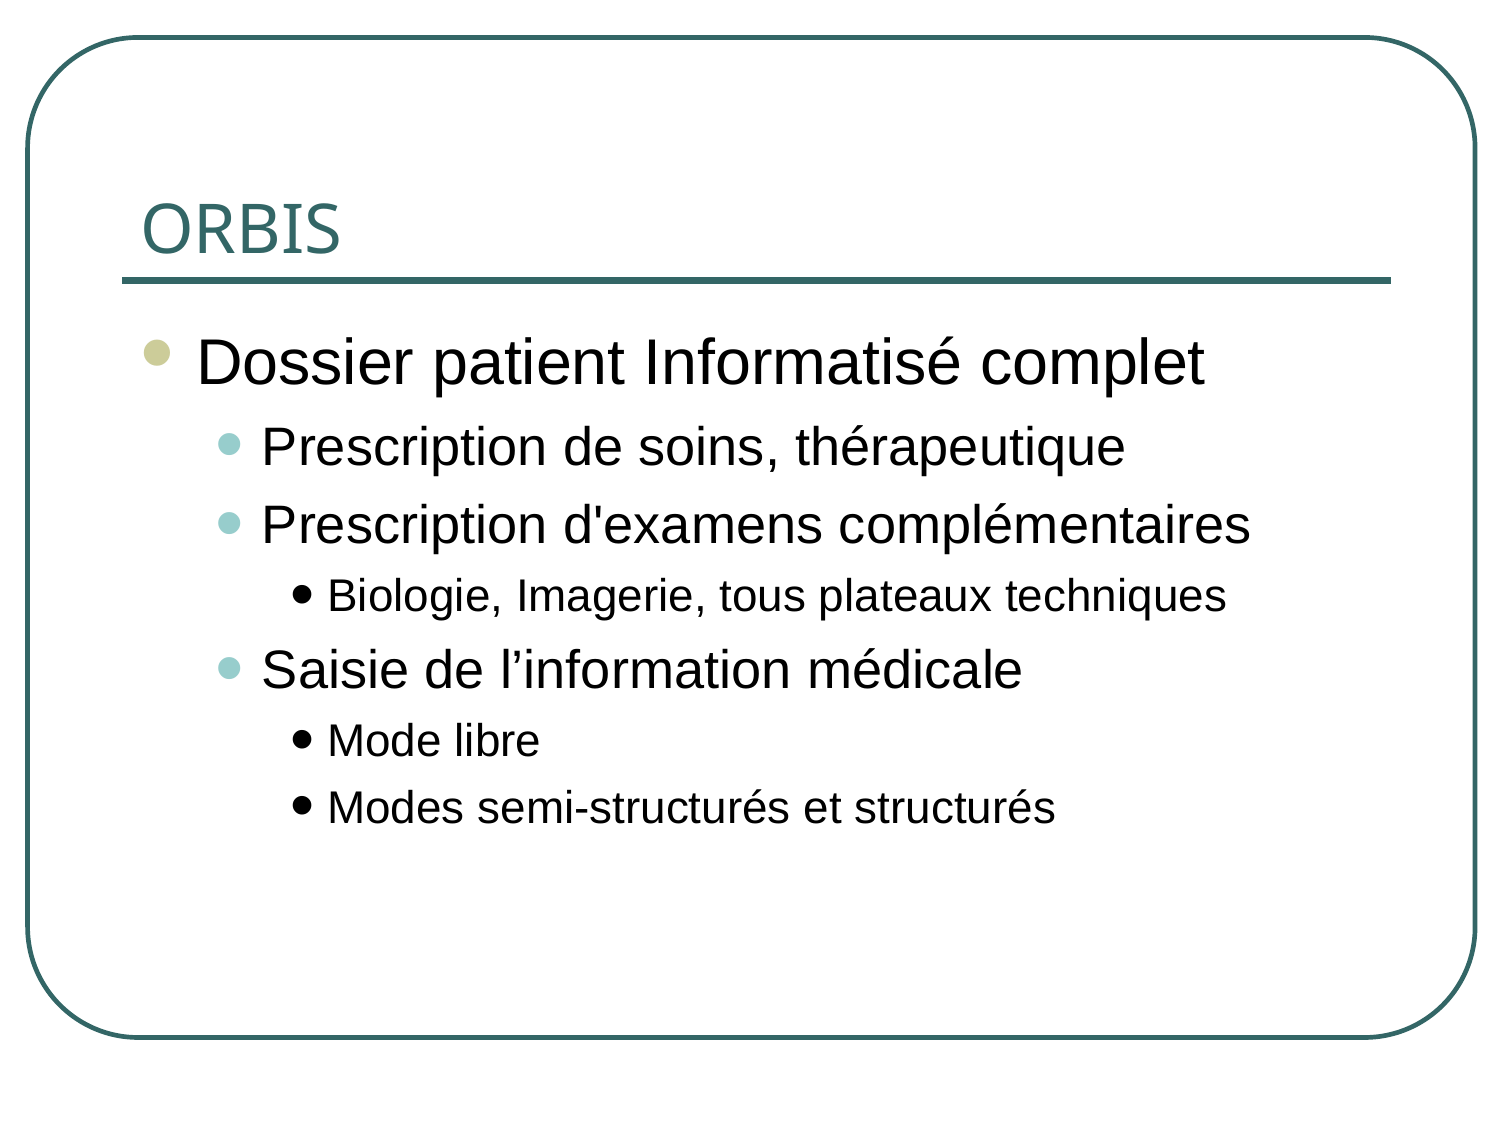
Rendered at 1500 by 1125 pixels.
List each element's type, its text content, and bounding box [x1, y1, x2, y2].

list Dossier patient Informatisé complet Prescription de soins, thérapeutique Prescription d'examens complémentaires Biologie, Imagerie, tous plateaux techniques Saisie de l’information médicale Mode libre Modes semi-structurés et structurés [125, 312, 1388, 976]
title ORBIS [125, 87, 1388, 275]
